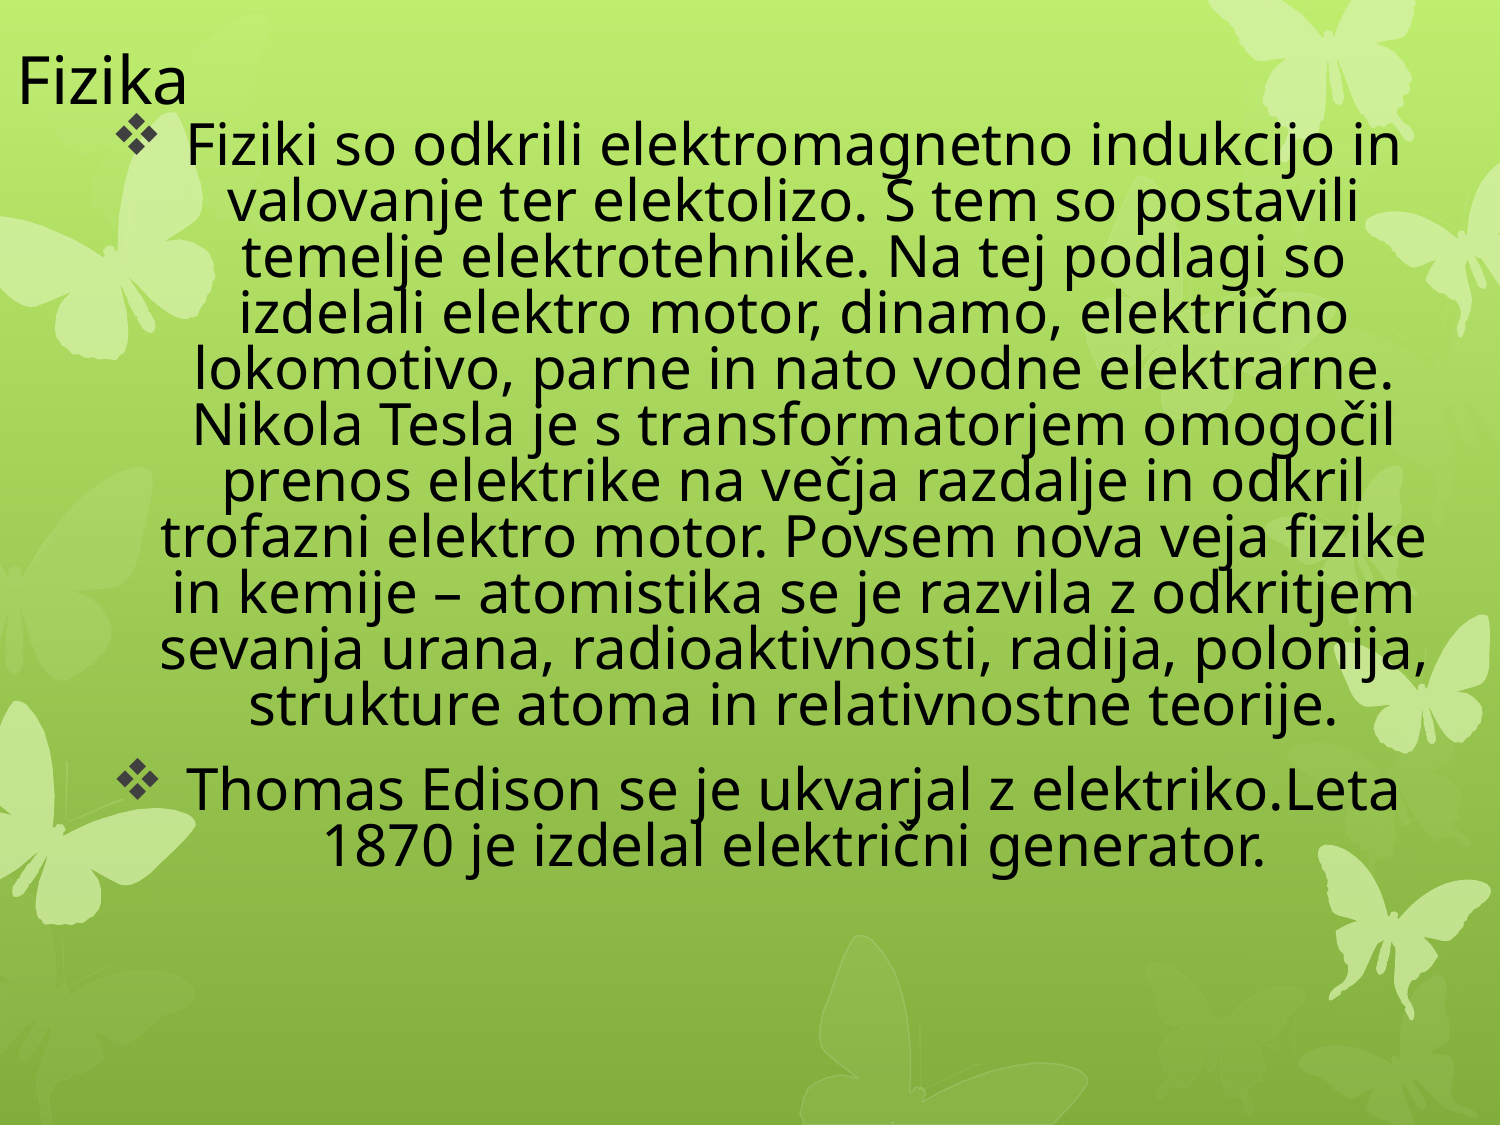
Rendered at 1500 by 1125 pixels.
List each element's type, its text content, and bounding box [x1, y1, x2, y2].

title Fizika [1, 0, 266, 126]
list Fiziki so odkrili elektromagnetno indukcijo in valovanje ter elektolizo. S tem so postavili temelje elektrotehnike. Na tej podlagi so izdelali elektro motor, dinamo, električno lokomotivo, parne in nato vodne elektrarne. Nikola Tesla je s transformatorjem omogočil prenos elektrike na večja razdalje in odkril trofazni elektro motor. Povsem nova veja fizike in kemije – atomistika se je razvila z odkritjem sevanja urana, radioaktivnosti, radija, polonija, strukture atoma in relativnostne teorije. Thomas Edison se je ukvarjal z elektriko.Leta 1870 je izdelal električni generator. [53, 113, 1461, 1102]
